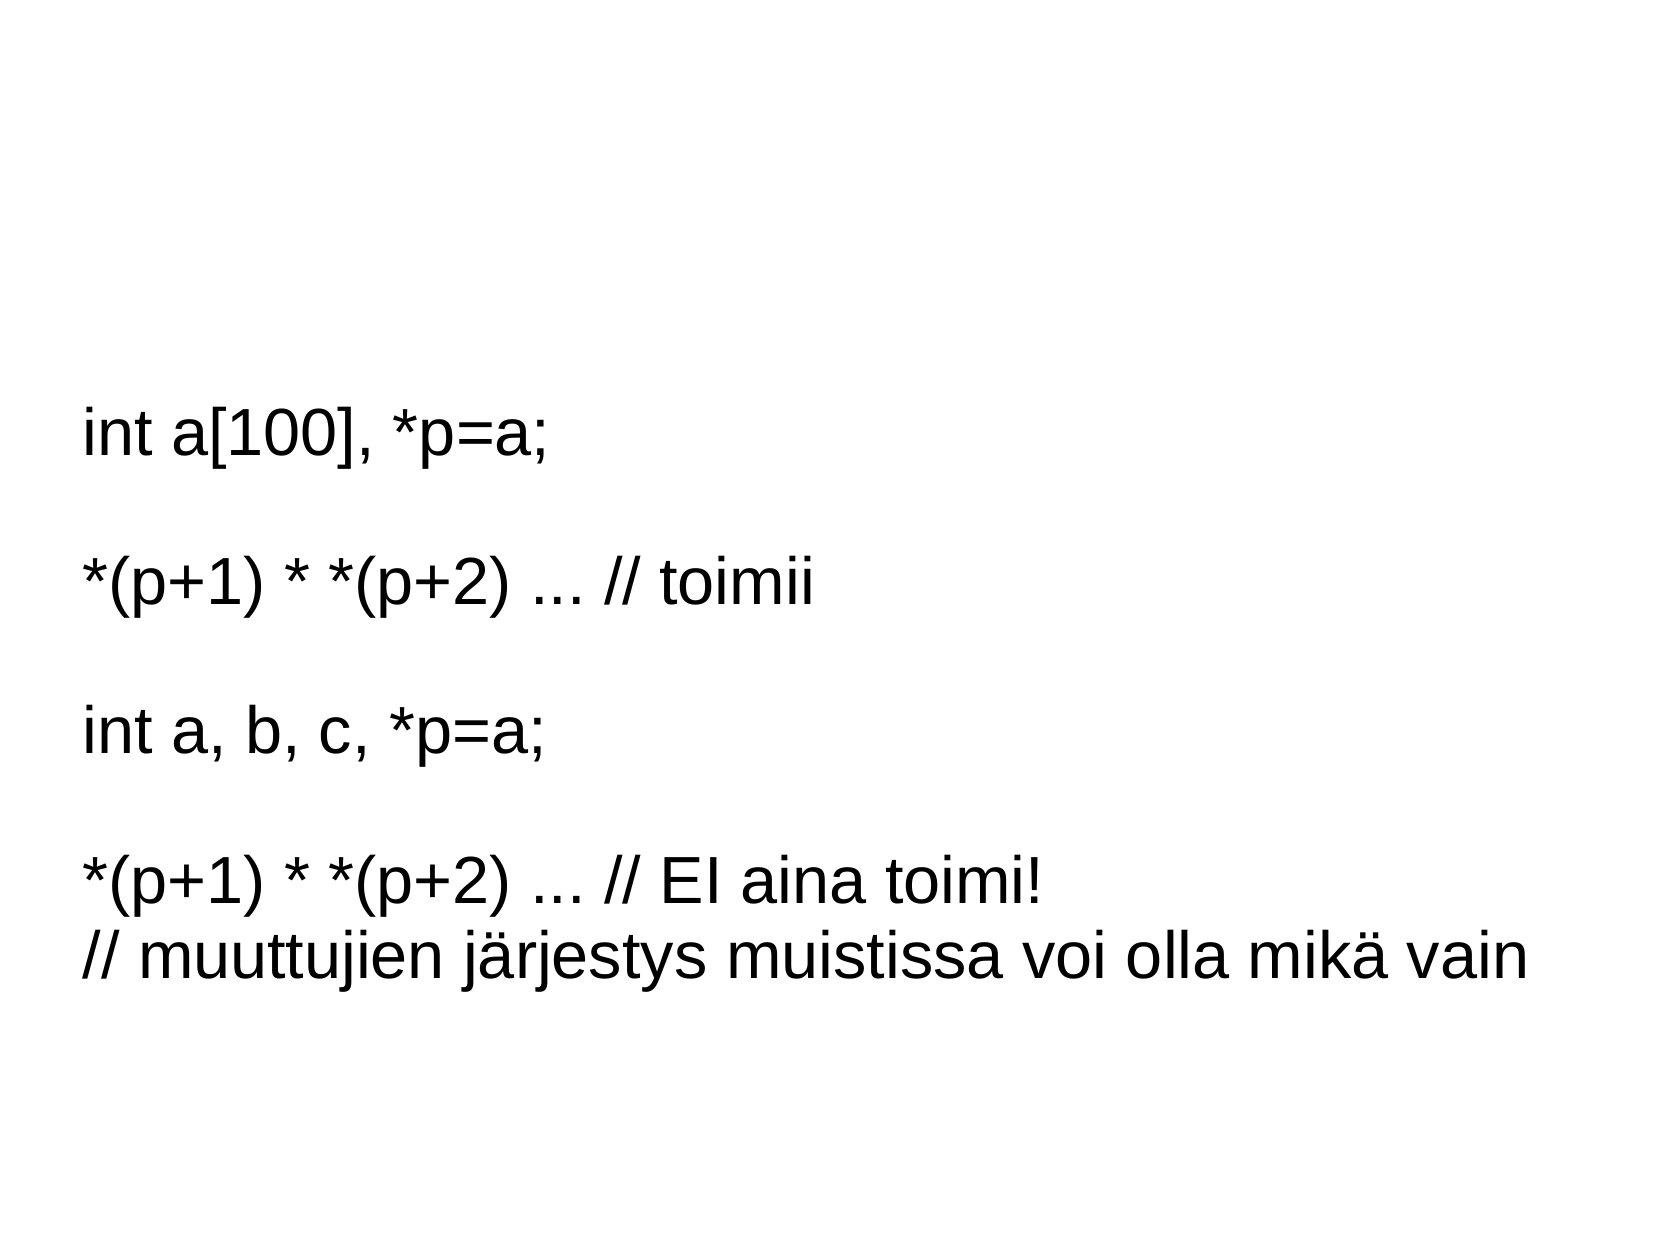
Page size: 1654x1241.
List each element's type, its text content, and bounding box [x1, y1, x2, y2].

text_box int a[100], *p=a; *(p+1) * *(p+2) ... // toimii int a, b, c, *p=a; *(p+1) * *(p+2) ... // EI aina toimi! // muuttujien järjestys muistissa voi olla mikä vain [82, 291, 1571, 1096]
